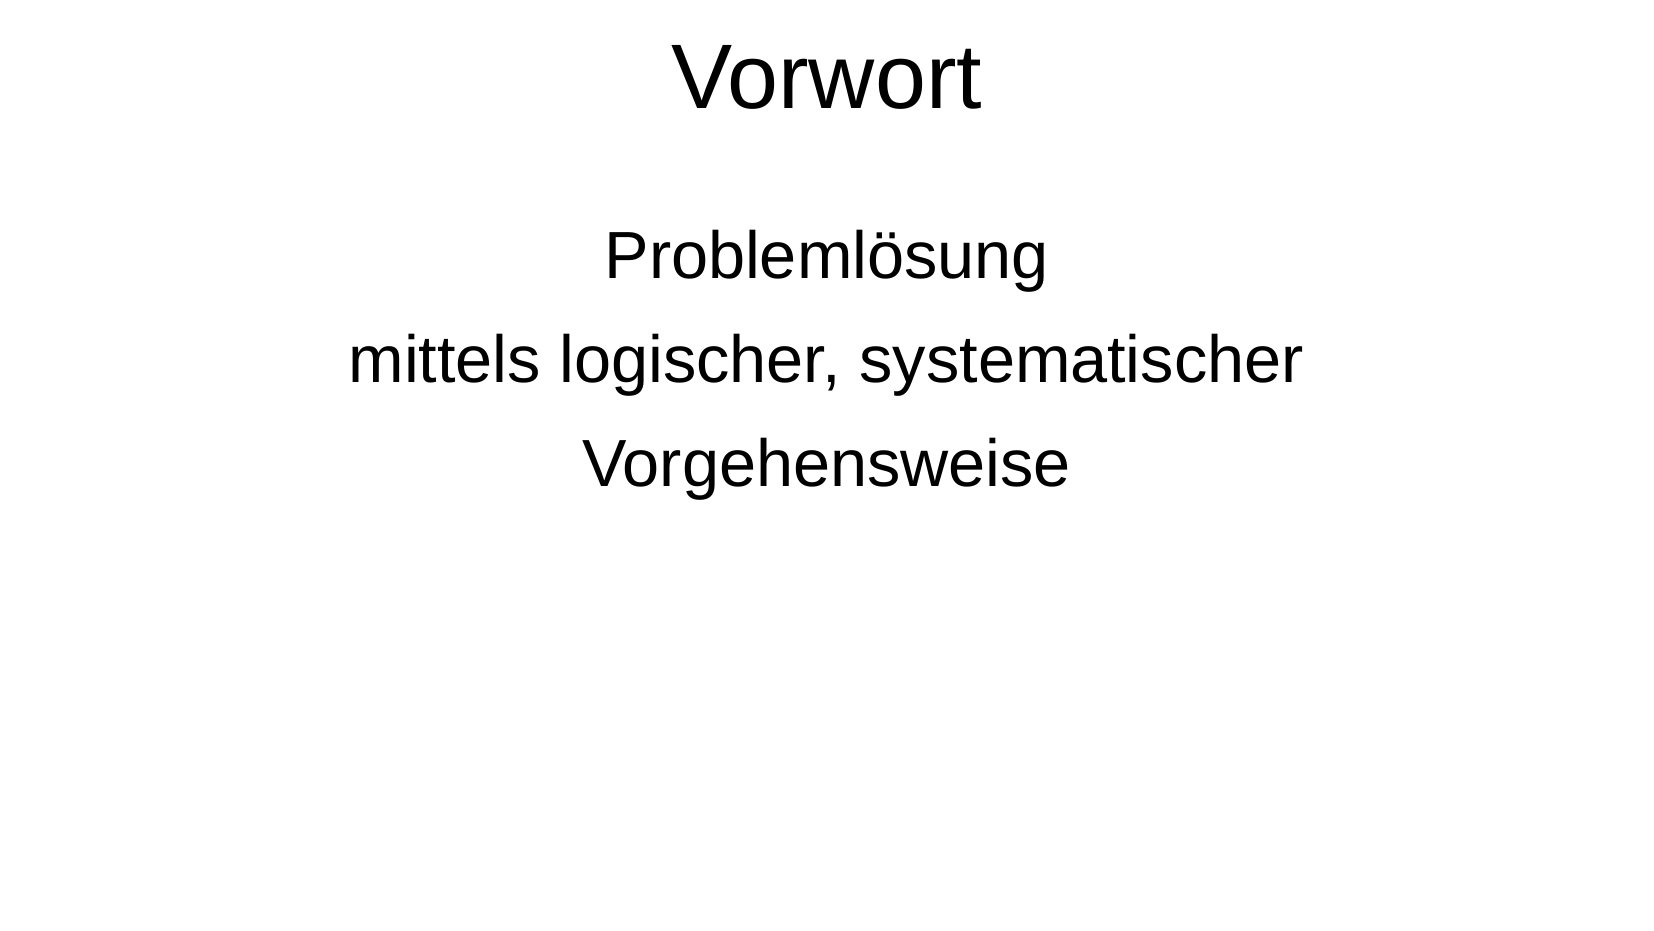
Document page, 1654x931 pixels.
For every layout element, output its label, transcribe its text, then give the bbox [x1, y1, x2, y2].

title Vorwort [82, 23, 1571, 130]
list Problemlösung mittels logischer, systematischer Vorgehensweise [82, 217, 1571, 758]
